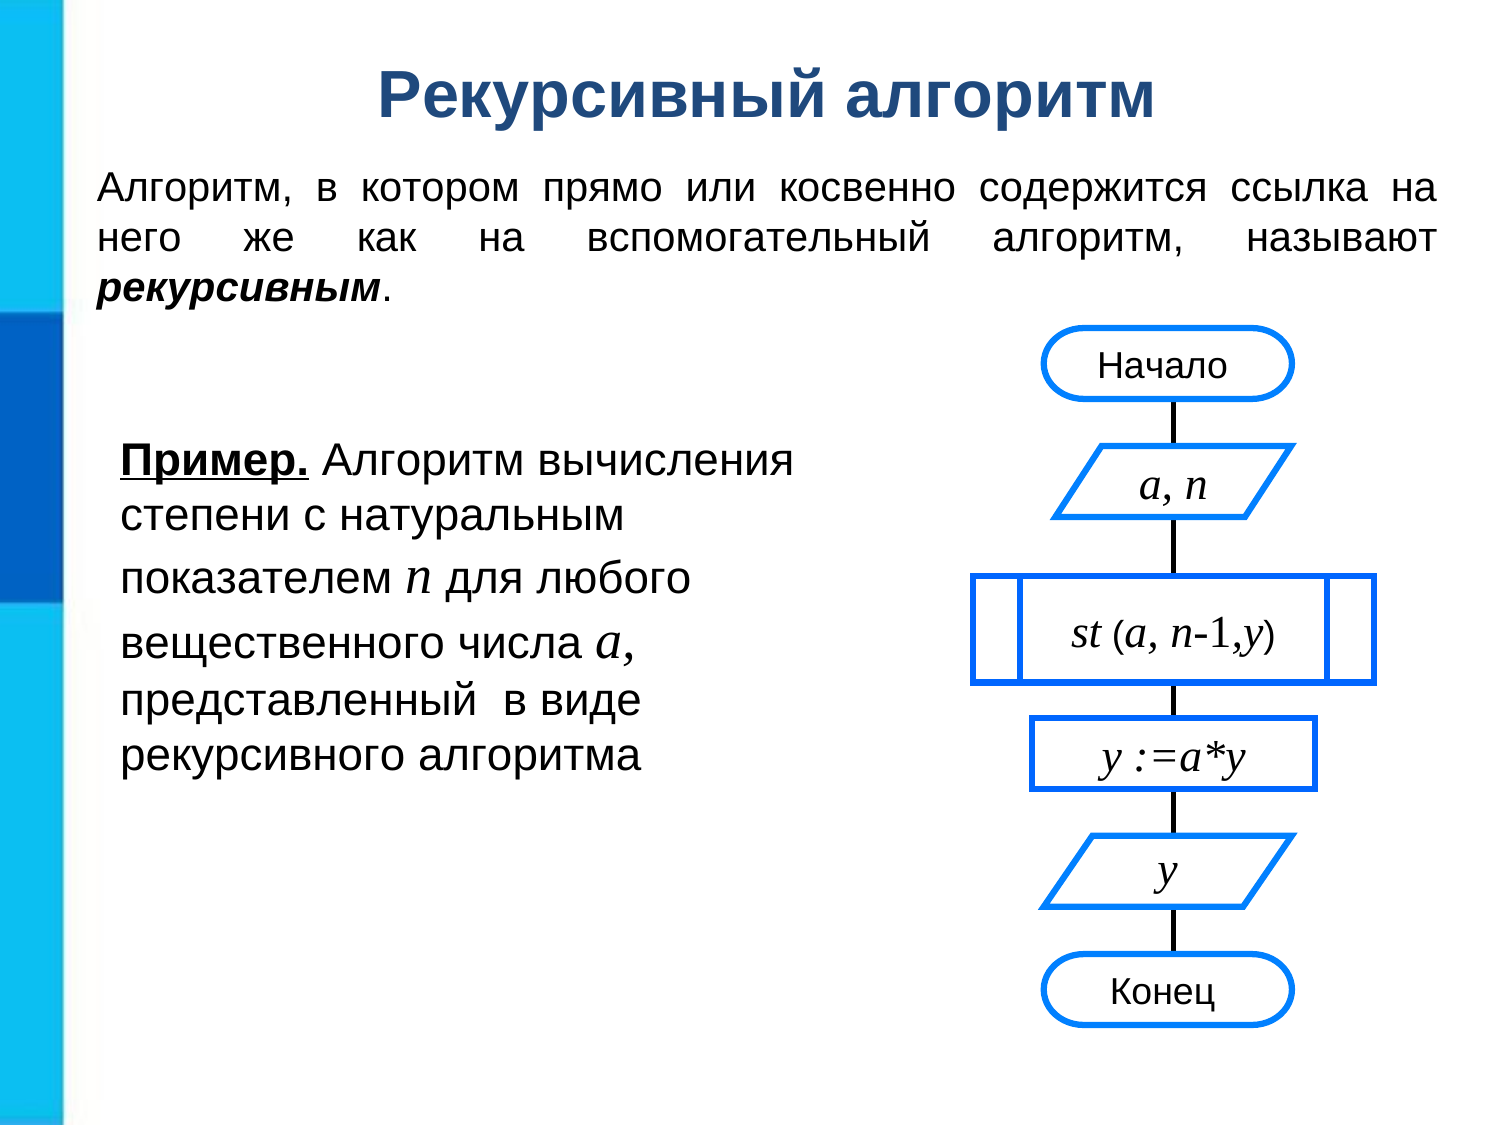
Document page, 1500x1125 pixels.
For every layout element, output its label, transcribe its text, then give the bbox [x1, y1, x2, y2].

text_box Пример. Алгоритм вычисления степени с натуральным показателем n для любого вещественного числа а, представленный в виде рекурсивного алгоритма [105, 421, 844, 788]
text_box st (a, n-1,y) [973, 575, 1374, 683]
text_box Рекурсивный алгоритм [88, 42, 1447, 139]
text_box a, n [1055, 446, 1292, 517]
text_box Начало [1043, 328, 1292, 399]
text_box y :=a*y [1031, 717, 1316, 789]
text_box Алгоритм, в котором прямо или косвенно содержится ссылка на него же как на вспомогательный алгоритм, называют рекурсивным. [82, 152, 1453, 318]
text_box Конец [1043, 954, 1292, 1025]
text_box y [1043, 835, 1292, 907]
picture [0, 0, 1500, 1125]
